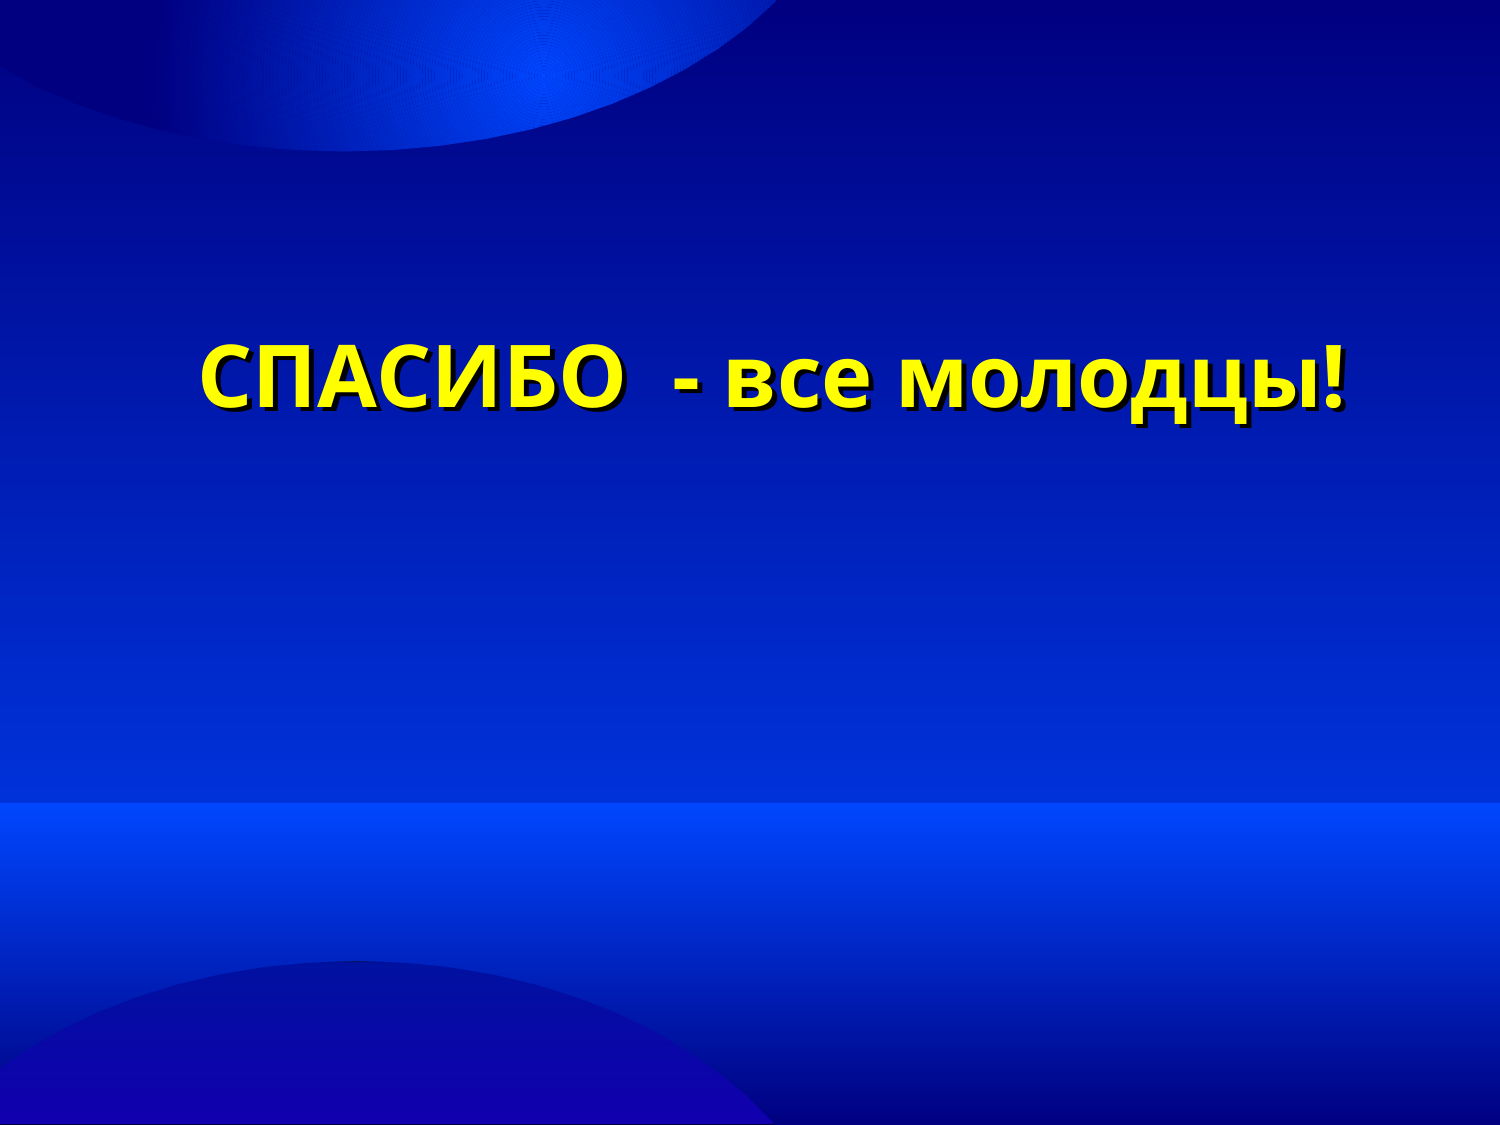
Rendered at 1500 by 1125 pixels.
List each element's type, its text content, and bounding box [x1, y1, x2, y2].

list СПАСИБО - все молодцы! [96, 324, 1447, 486]
